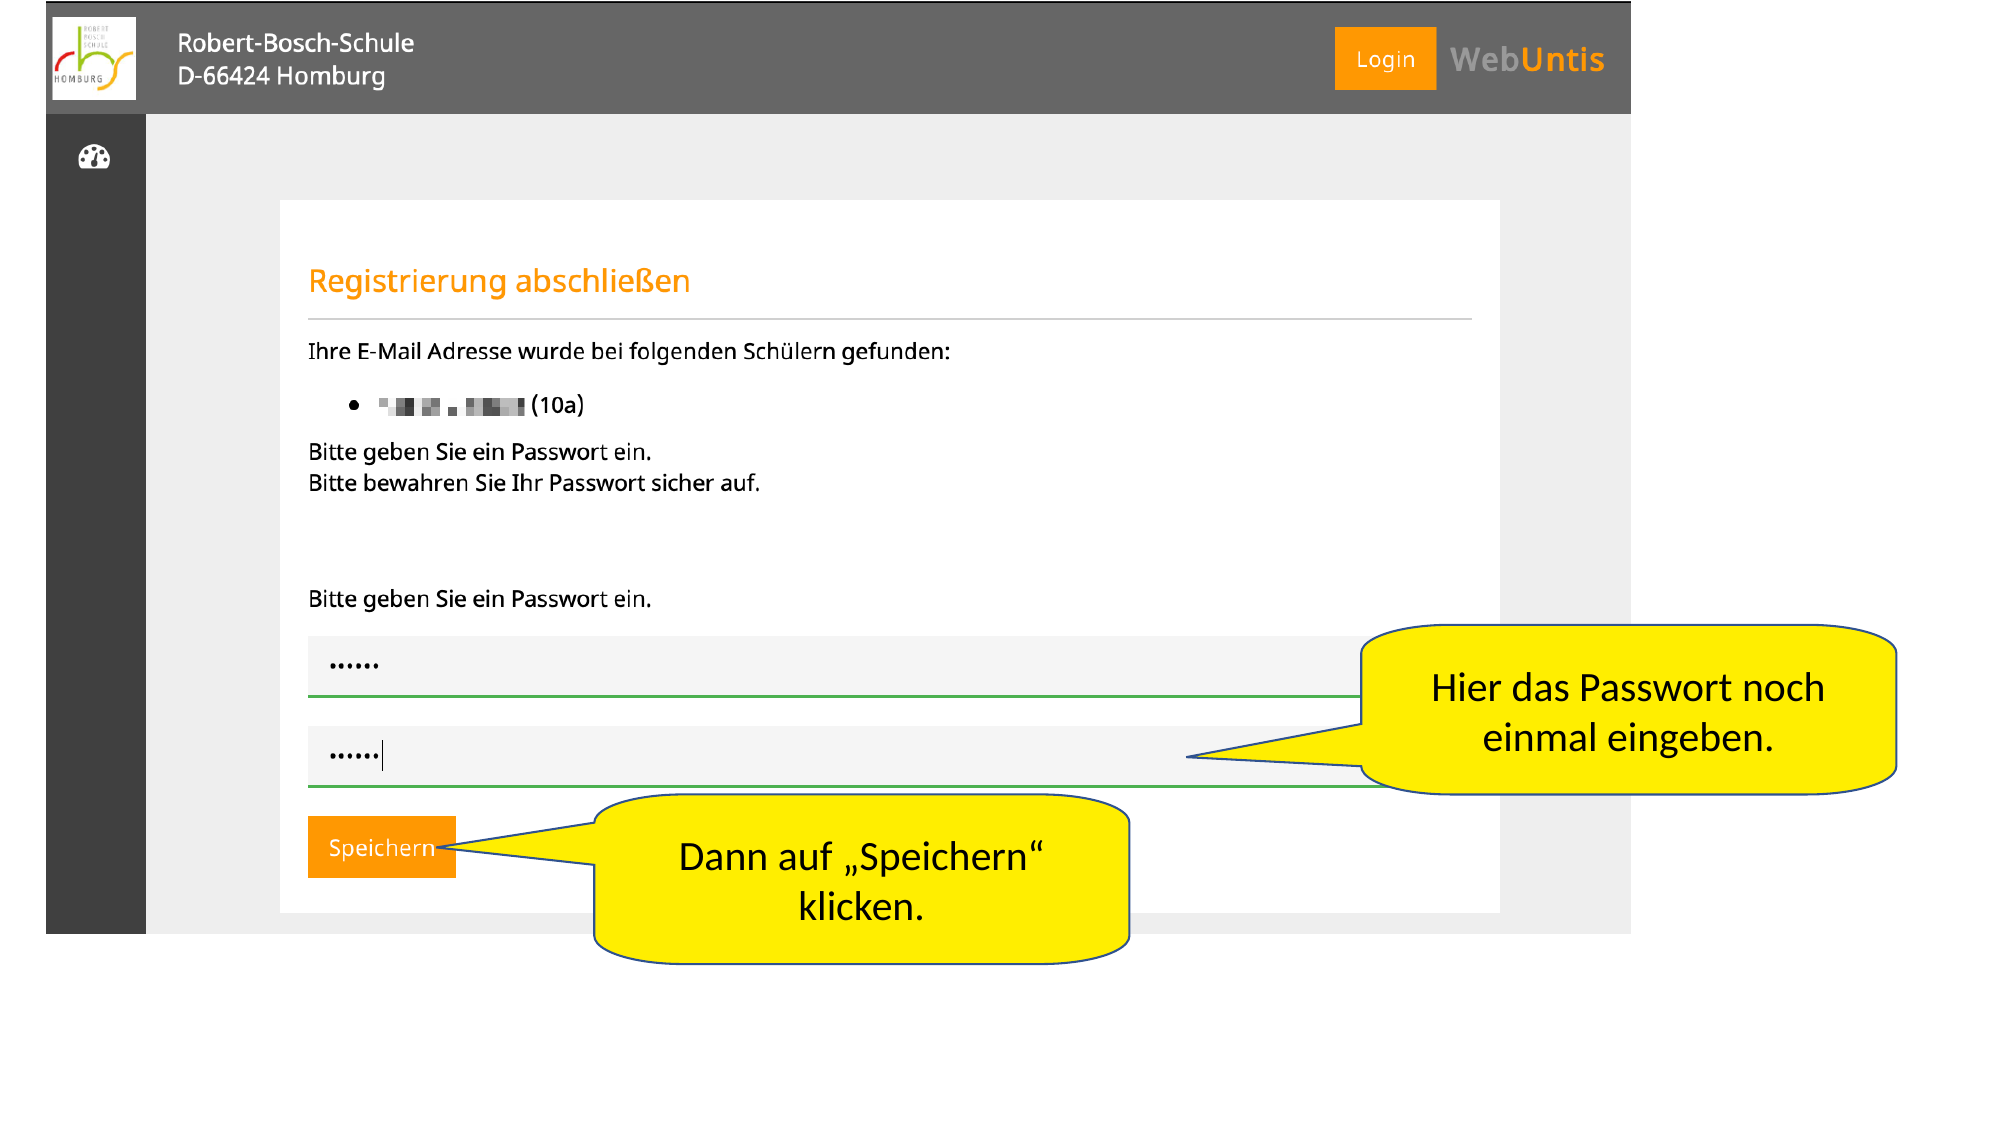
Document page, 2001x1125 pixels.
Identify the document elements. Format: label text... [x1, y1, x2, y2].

text_box Hier das Passwort noch einmal eingeben. [1186, 624, 1897, 795]
picture [46, 1, 1631, 934]
text_box Dann auf „Speichern“ klicken. [436, 794, 1130, 965]
